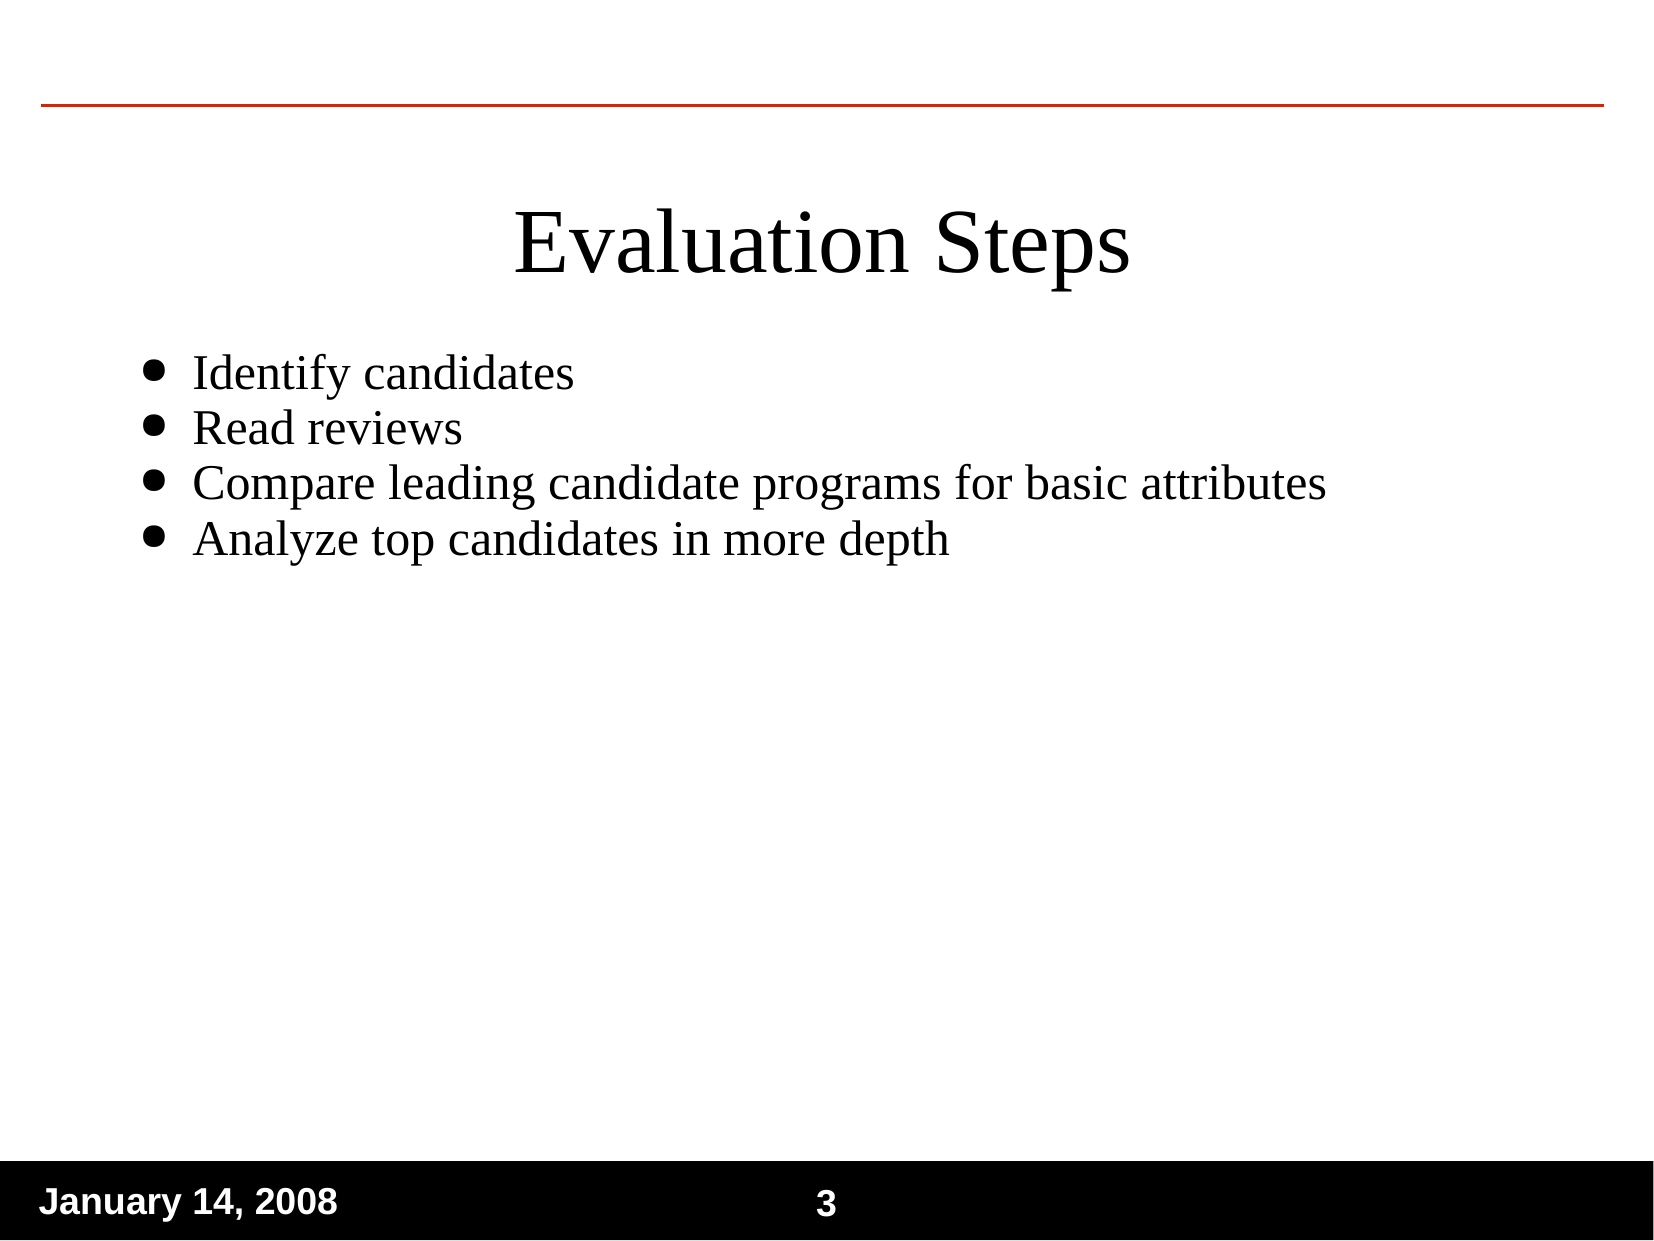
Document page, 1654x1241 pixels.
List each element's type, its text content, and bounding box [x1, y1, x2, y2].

list Identify candidates Read reviews Compare leading candidate programs for basic attributes Analyze top candidates in more depth [121, 344, 1534, 1127]
title Evaluation Steps [117, 137, 1530, 346]
